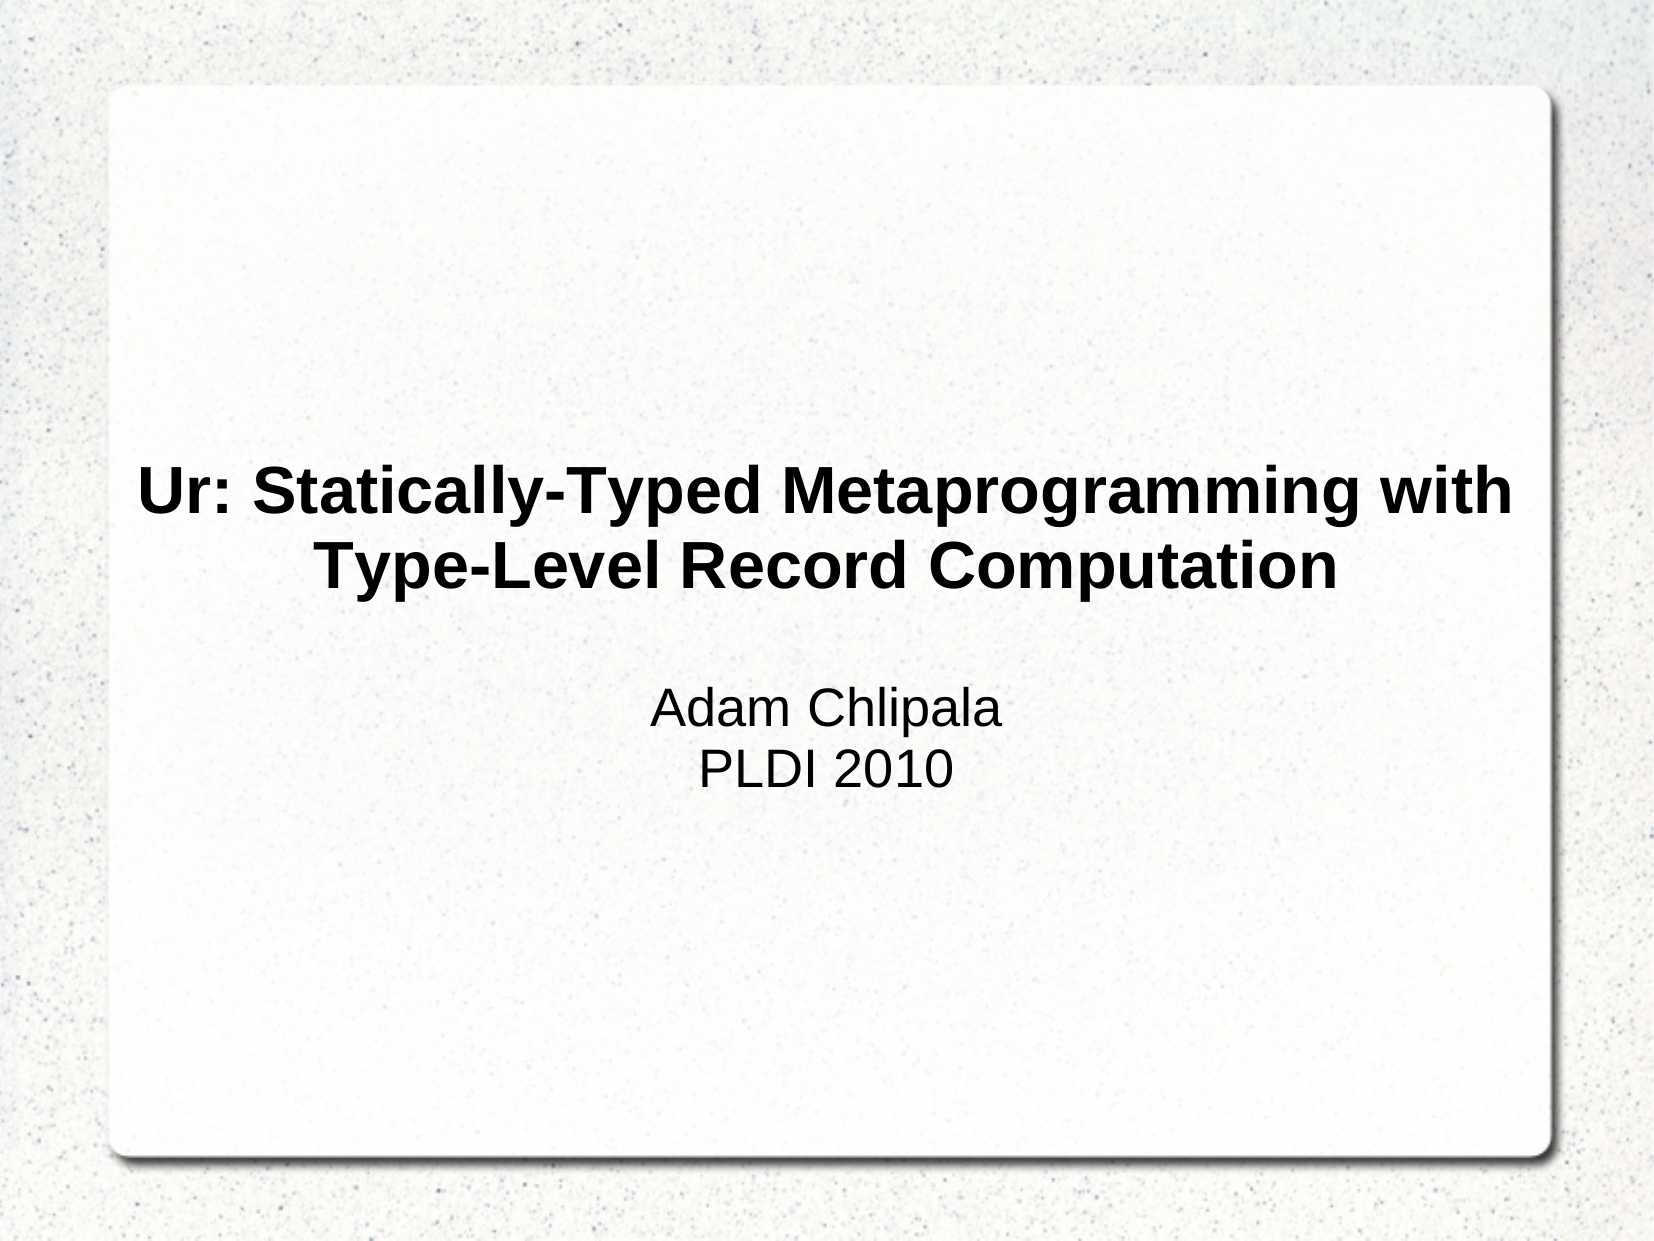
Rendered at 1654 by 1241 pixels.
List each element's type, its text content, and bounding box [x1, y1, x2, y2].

subtitle Ur: Statically-Typed Metaprogramming with Type-Level Record Computation Adam Chlipala PLDI 2010 [118, 104, 1536, 1148]
picture [0, 0, 1654, 1241]
